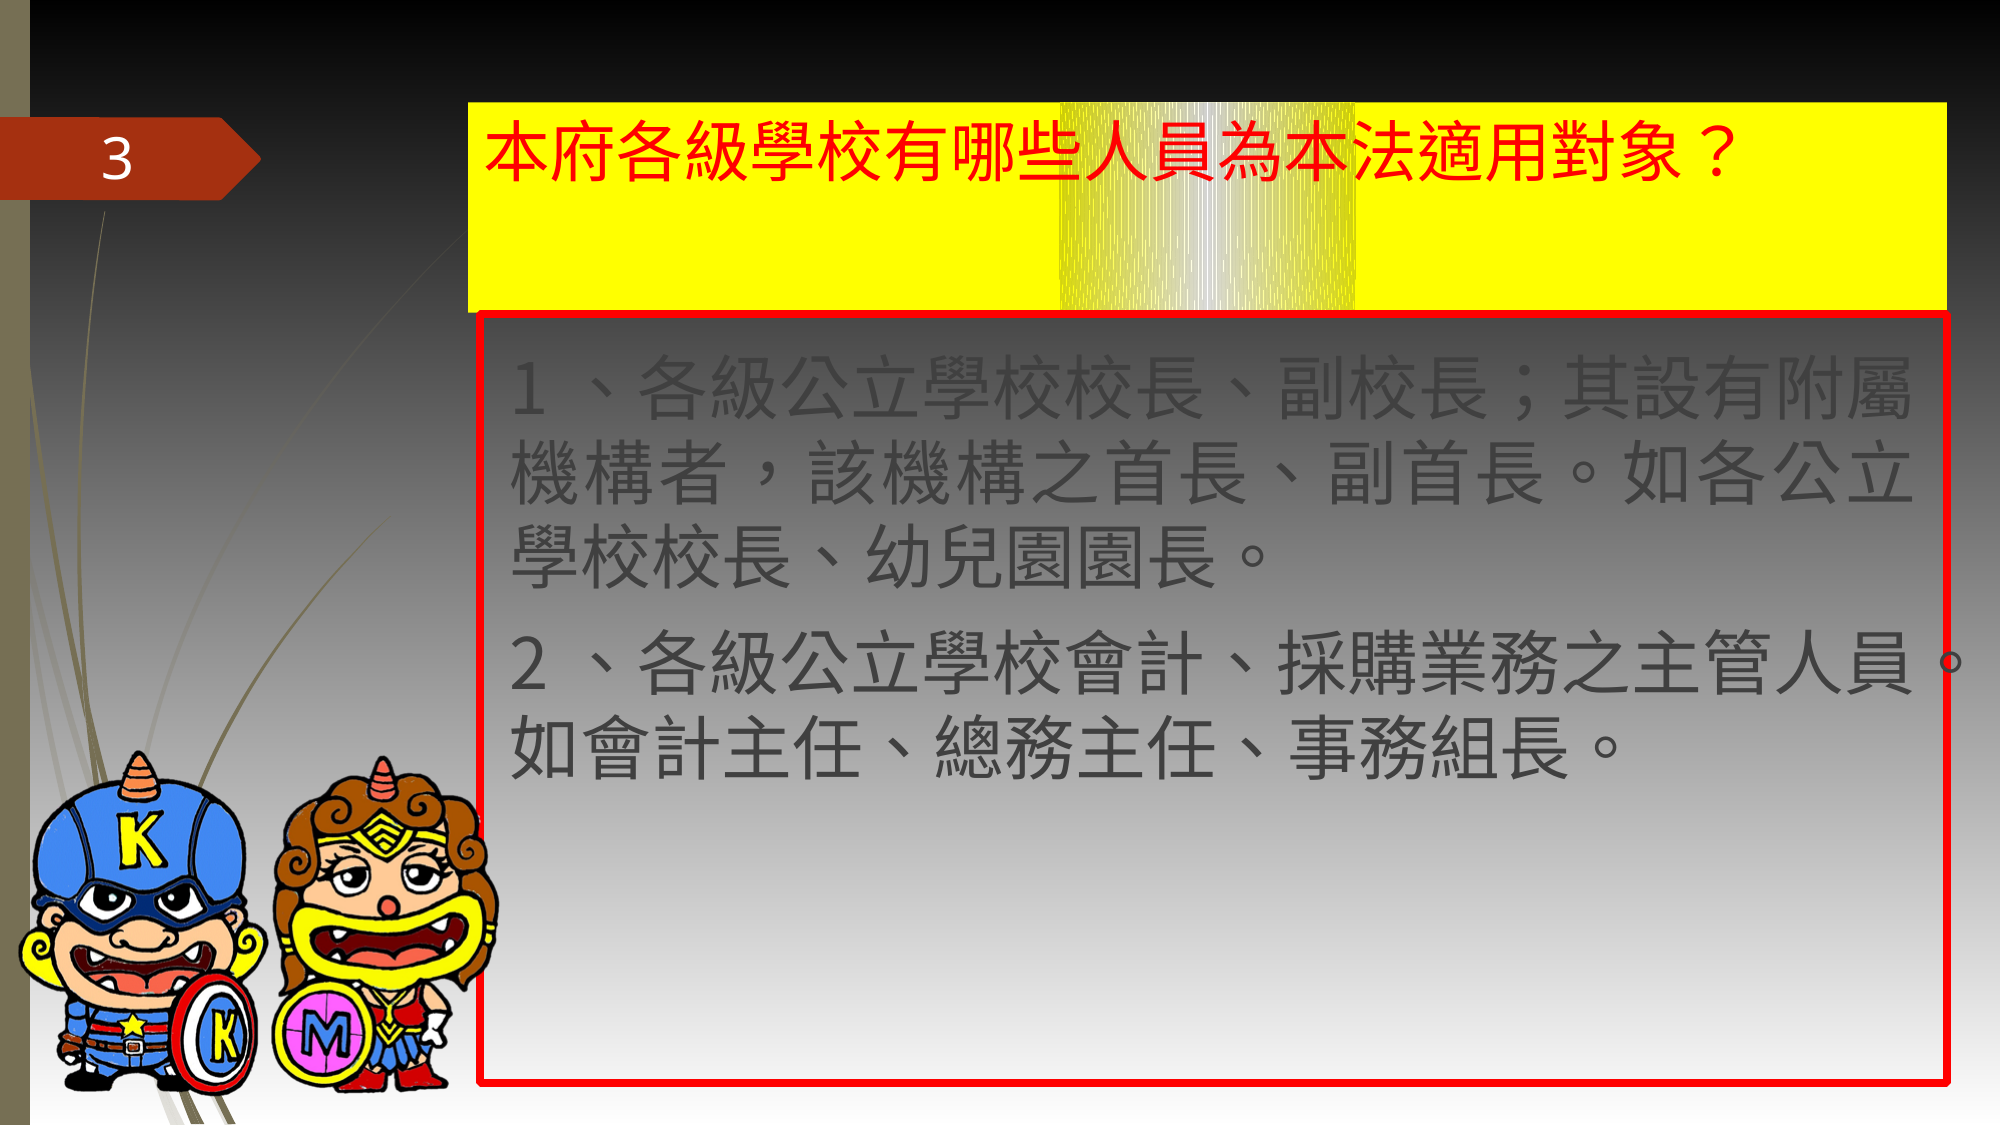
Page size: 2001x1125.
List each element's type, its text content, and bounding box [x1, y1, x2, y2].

picture [0, 745, 510, 1101]
list 1、各級公立學校校長、副校長；其設有附屬機構者，該機構之首長、副首長。如各公立學校校長、幼兒園園長。 2、各級公立學校會計、採購業務之主管人員。如會計主任、總務主任、事務組長。 [480, 313, 1947, 1084]
text_box 3 [86, 114, 199, 199]
title 本府各級學校有哪些人員為本法適用對象？ [468, 102, 1947, 313]
